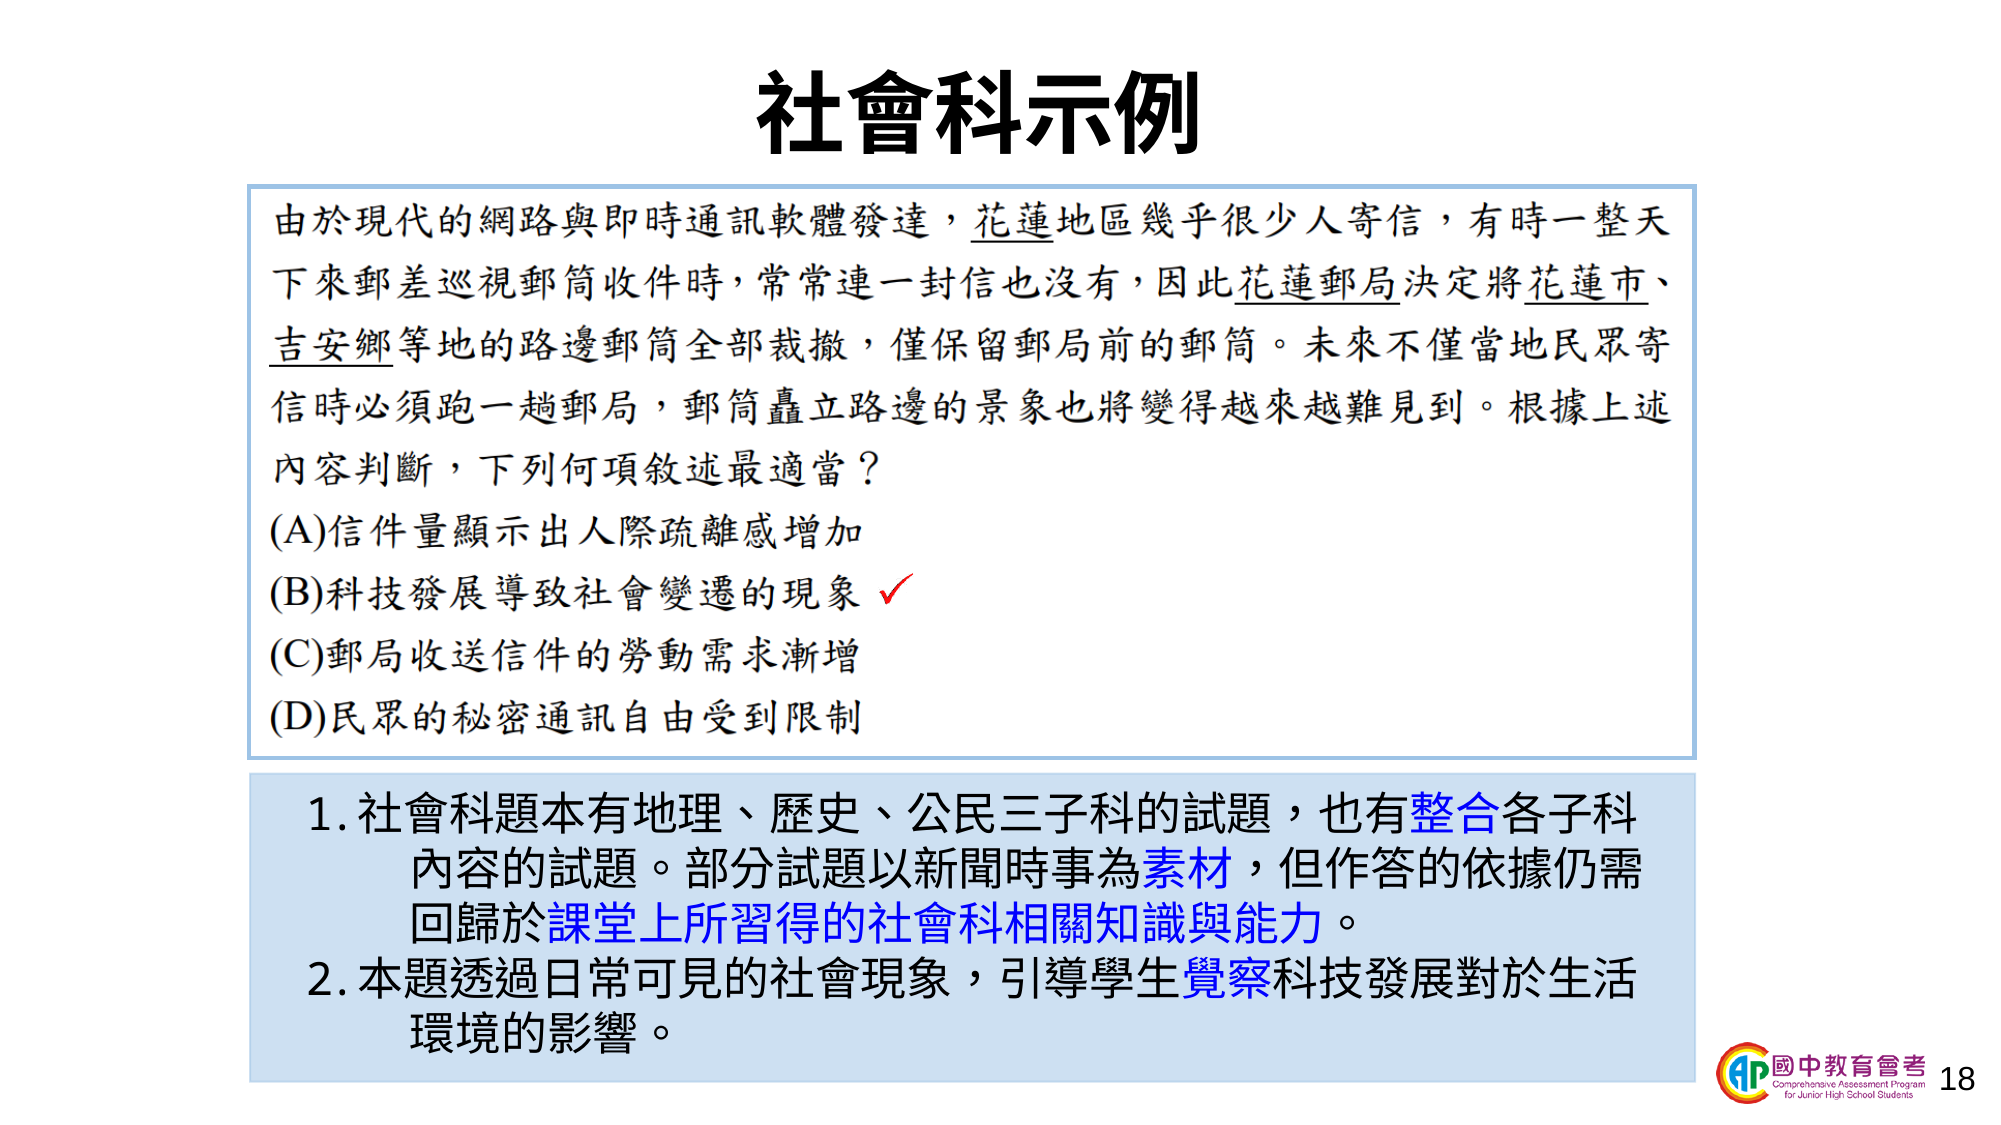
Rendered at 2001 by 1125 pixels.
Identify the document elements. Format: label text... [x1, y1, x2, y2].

list [249, 186, 1695, 758]
text_box 社會科題本有地理、歷史、公民三子科的試題，也有整合各子科內容的試題。部分試題以新聞時事為素材，但作答的依據仍需回歸於課堂上所習得的社會科相關知識與能力。 本題透過日常可見的社會現象，引導學生覺察科技發展對於生活環境的影響。 [249, 777, 1665, 1067]
picture [253, 198, 1685, 738]
text_box [250, 774, 1695, 1082]
text_box [1923, 1047, 2000, 1108]
title 社會科示例 [117, 2, 1843, 220]
